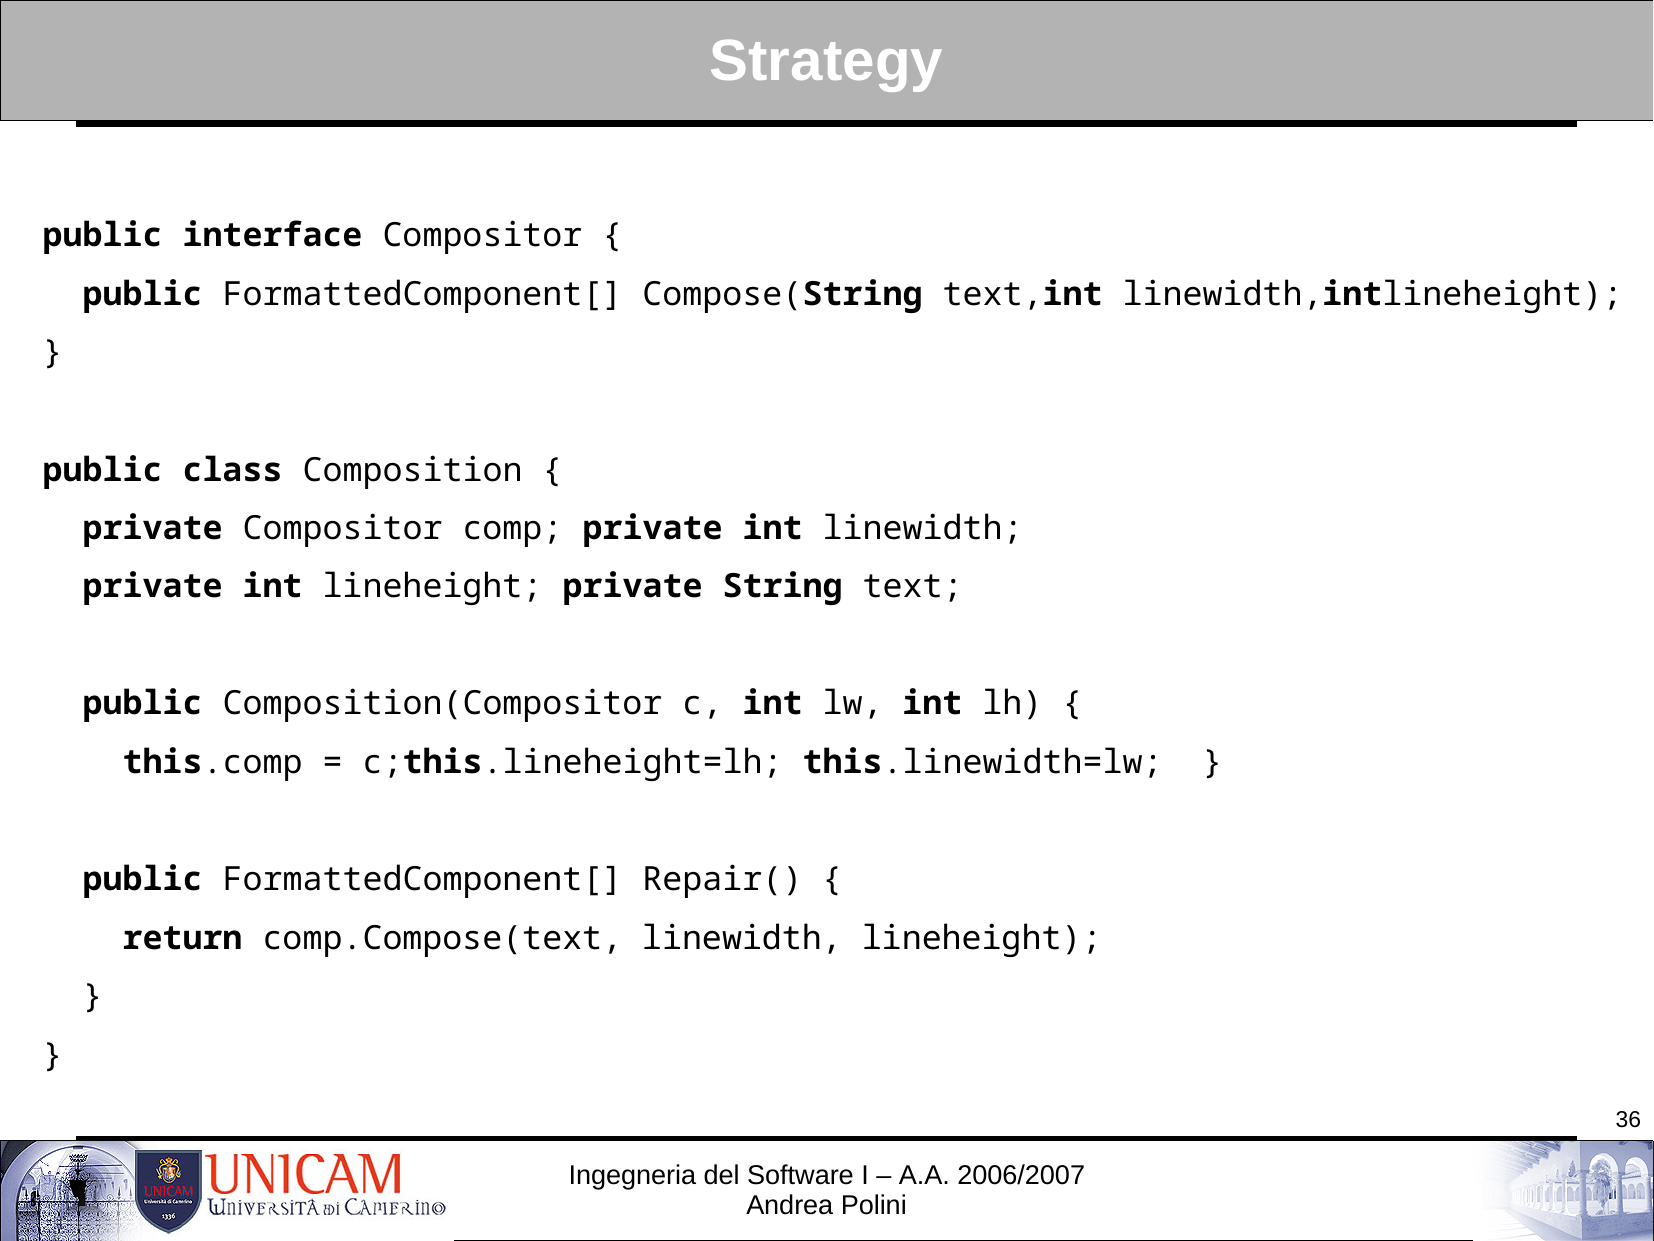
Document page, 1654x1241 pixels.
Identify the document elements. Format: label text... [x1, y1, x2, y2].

picture [1473, 1141, 1654, 1241]
list public interface Compositor { public FormattedComponent[] Compose(String text,int linewidth,intlineheight); } public class Composition { private Compositor comp; private int linewidth; private int lineheight; private String text; public Composition(Compositor c, int lw, int lh) { this.comp = c;this.lineheight=lh; this.linewidth=lw; } public FormattedComponent[] Repair() { return comp.Compose(text, linewidth, lineheight); } } [42, 152, 1623, 1048]
picture [0, 1141, 454, 1241]
title Strategy [0, 0, 1653, 121]
